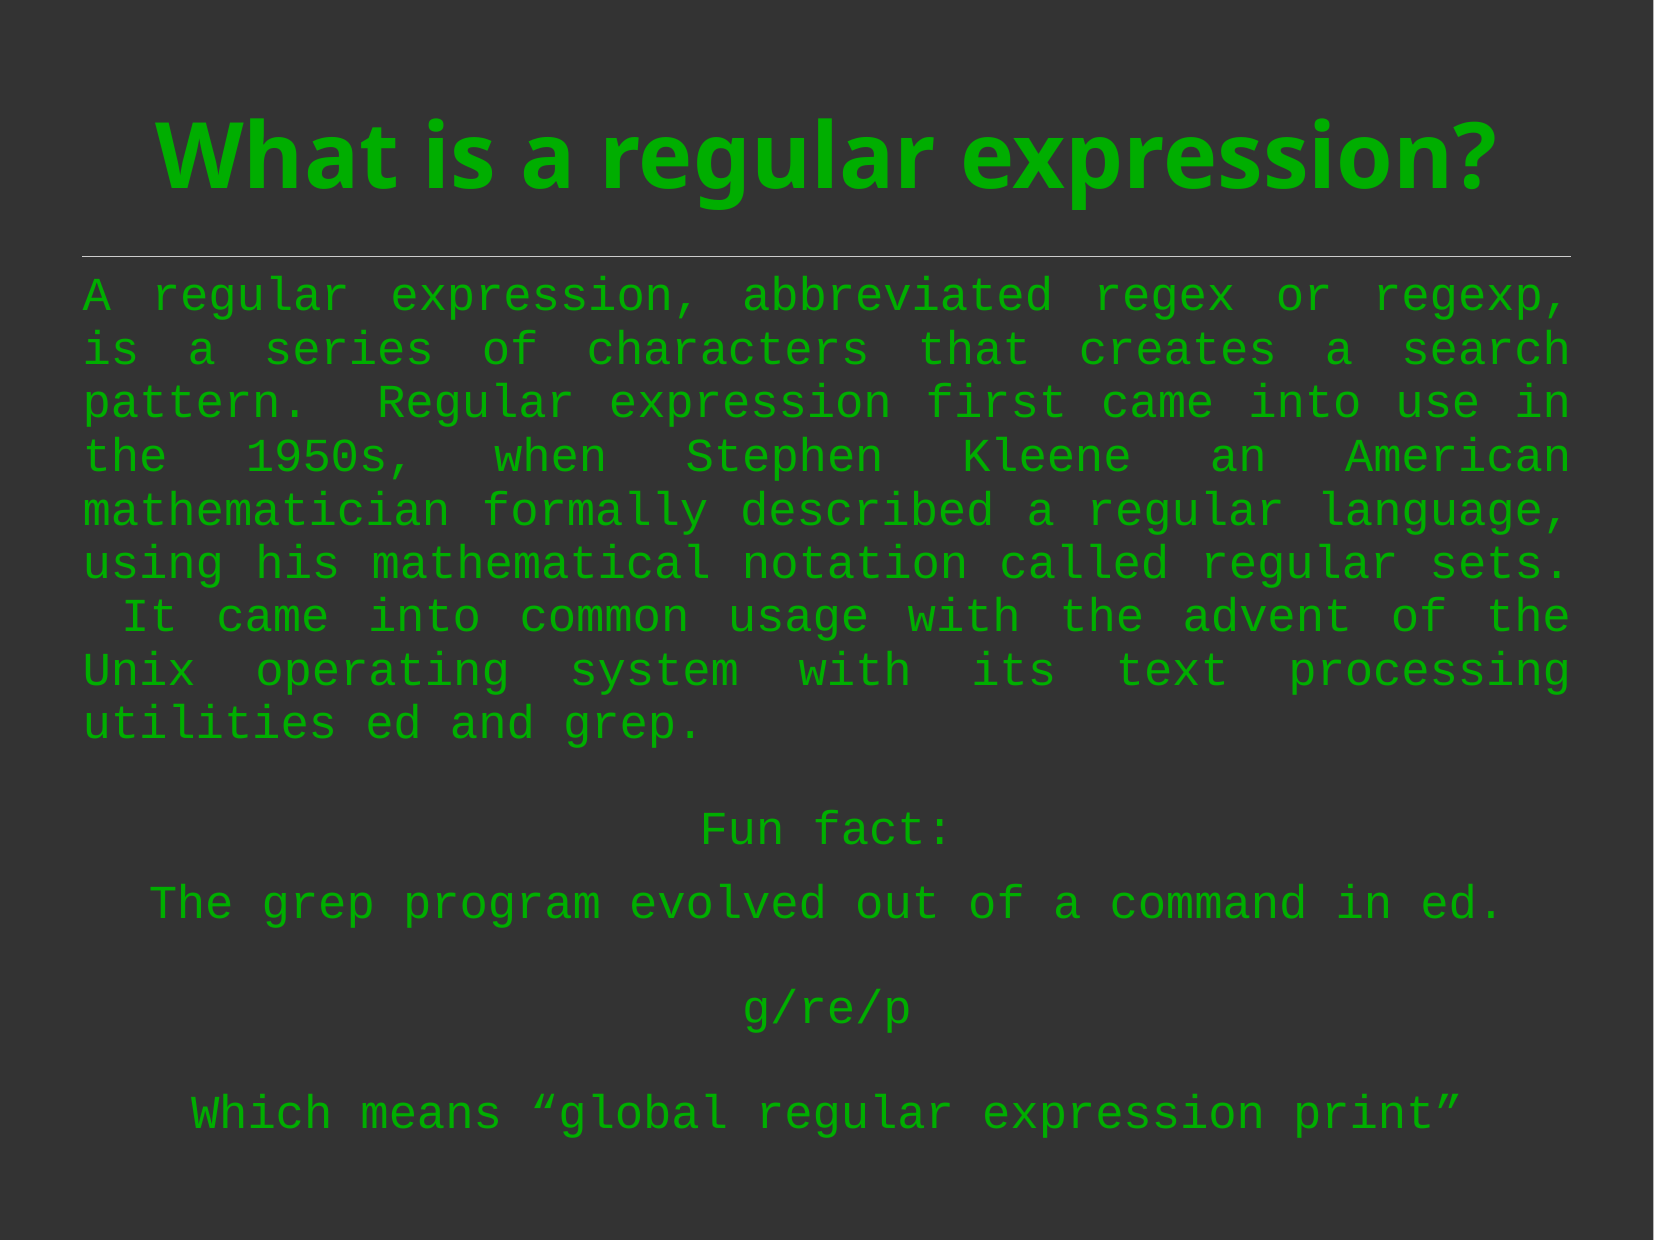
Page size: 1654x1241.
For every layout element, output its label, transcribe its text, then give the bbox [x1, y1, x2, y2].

list A regular expression, abbreviated regex or regexp, is a series of characters that creates a search pattern. Regular expression first came into use in the 1950s, when Stephen Kleene an American mathematician formally described a regular language, using his mathematical notation called regular sets. It came into common usage with the advent of the Unix operating system with its text processing utilities ed and grep. Fun fact: The grep program evolved out of a command in ed. g/re/p Which means “global regular expression print” [82, 271, 1571, 1146]
title What is a regular expression? [82, 45, 1571, 260]
